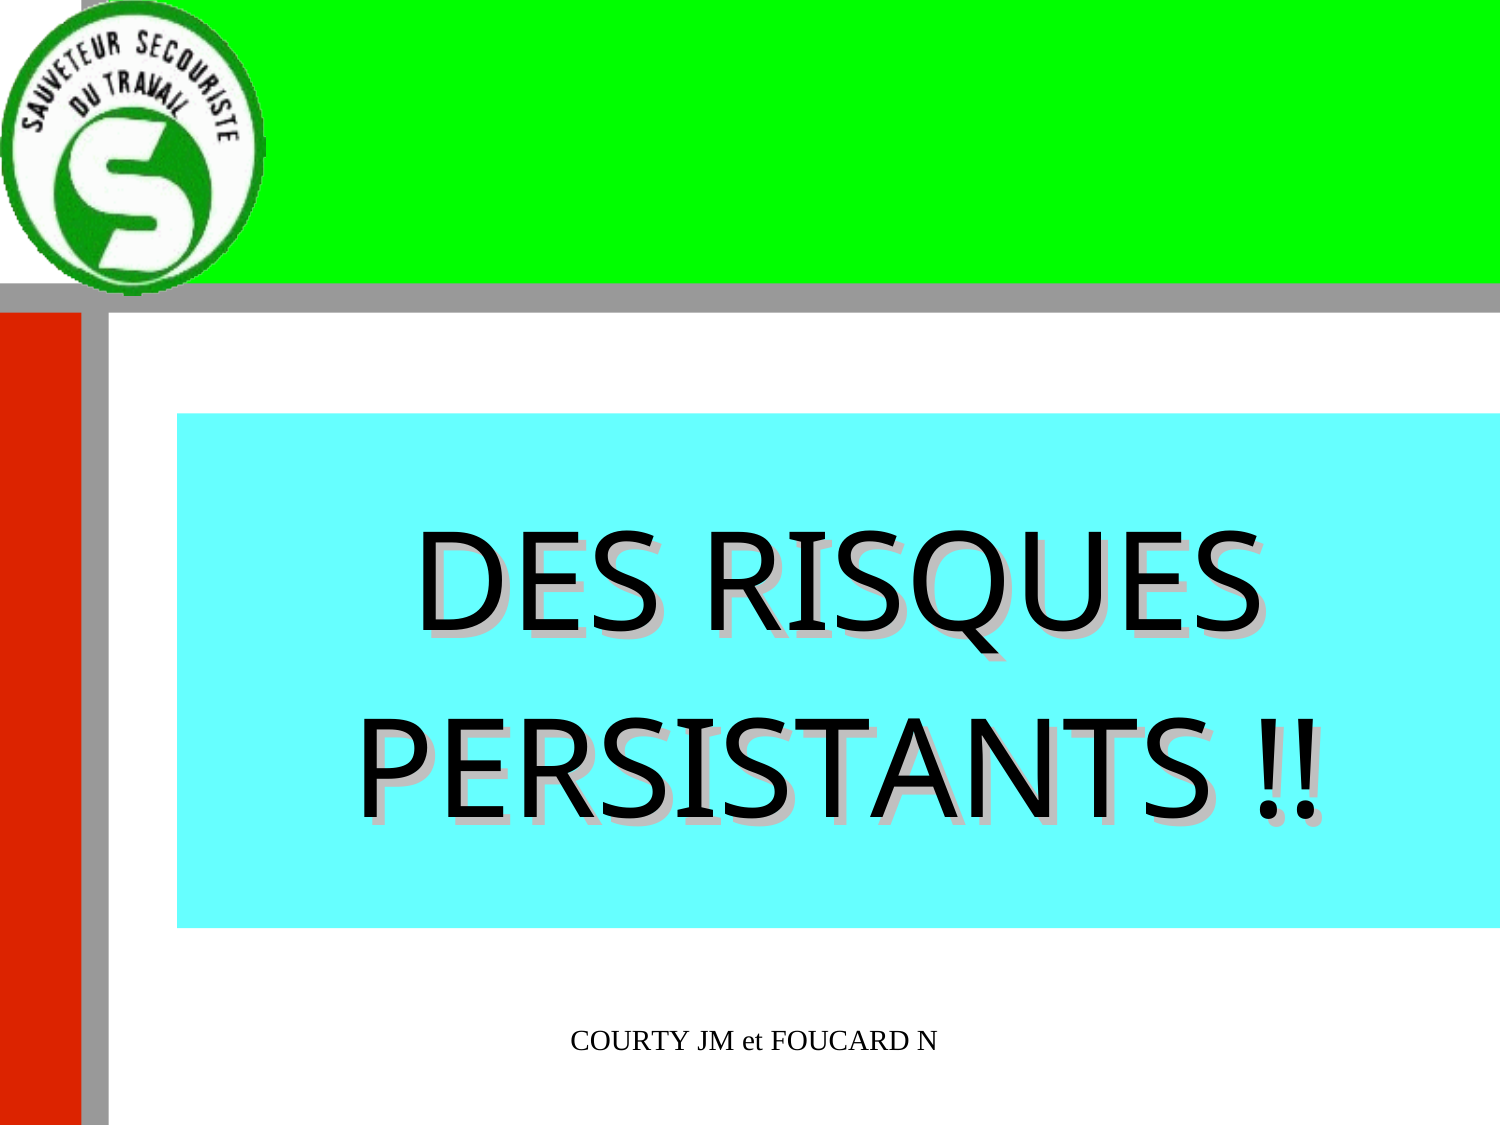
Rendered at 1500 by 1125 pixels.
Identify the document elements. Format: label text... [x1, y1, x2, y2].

picture [0, 0, 266, 296]
title DES RISQUES PERSISTANTS !! [177, 413, 1500, 929]
